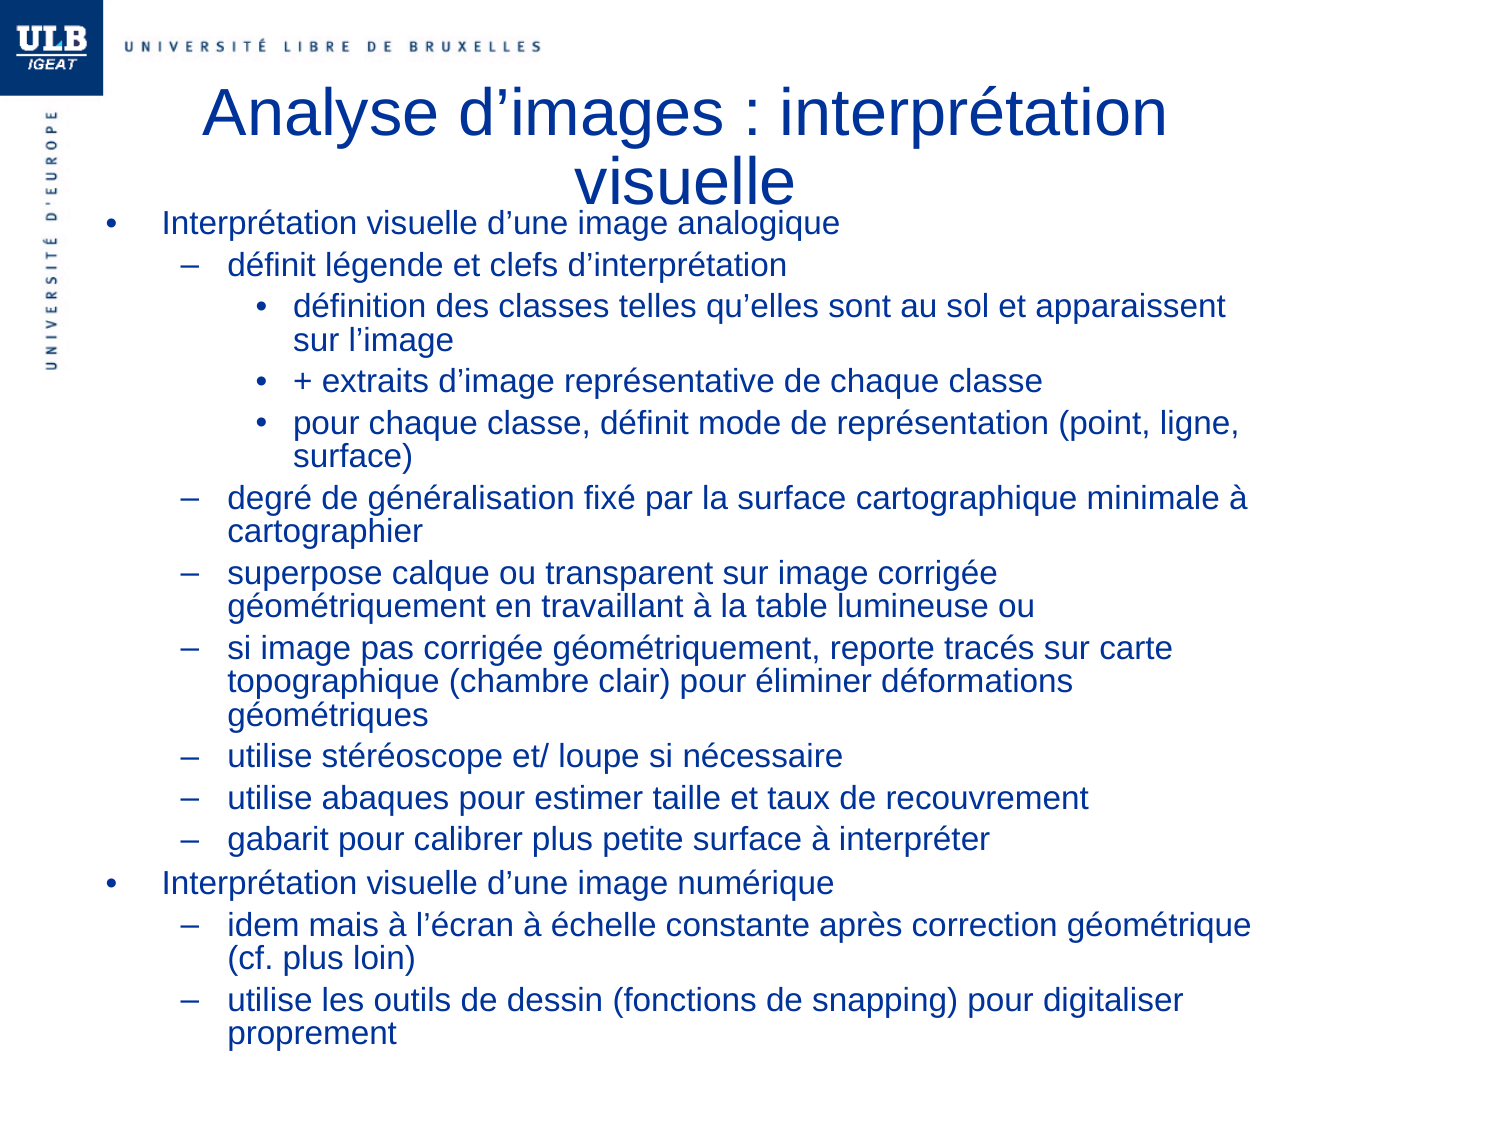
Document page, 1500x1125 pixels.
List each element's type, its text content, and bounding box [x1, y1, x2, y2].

title Analyse d’images : interprétation visuelle [90, 69, 1282, 200]
list Interprétation visuelle d’une image analogique définit légende et clefs d’interprétation définition des classes telles qu’elles sont au sol et apparaissent sur l’image + extraits d’image représentative de chaque classe pour chaque classe, définit mode de représentation (point, ligne, surface) degré de généralisation fixé par la surface cartographique minimale à cartographier superpose calque ou transparent sur image corrigée géométriquement en travaillant à la table lumineuse ou si image pas corrigée géométriquement, reporte tracés sur carte topographique (chambre clair) pour éliminer déformations géométriques utilise stéréoscope et/ loupe si nécessaire utilise abaques pour estimer taille et taux de recouvrement gabarit pour calibrer plus petite surface à interpréter Interprétation visuelle d’une image numérique idem mais à l’écran à échelle constante après correction géométrique (cf. plus loin) utilise les outils de dessin (fonctions de snapping) pour digitaliser proprement [90, 200, 1282, 1072]
picture [0, 0, 1500, 1125]
